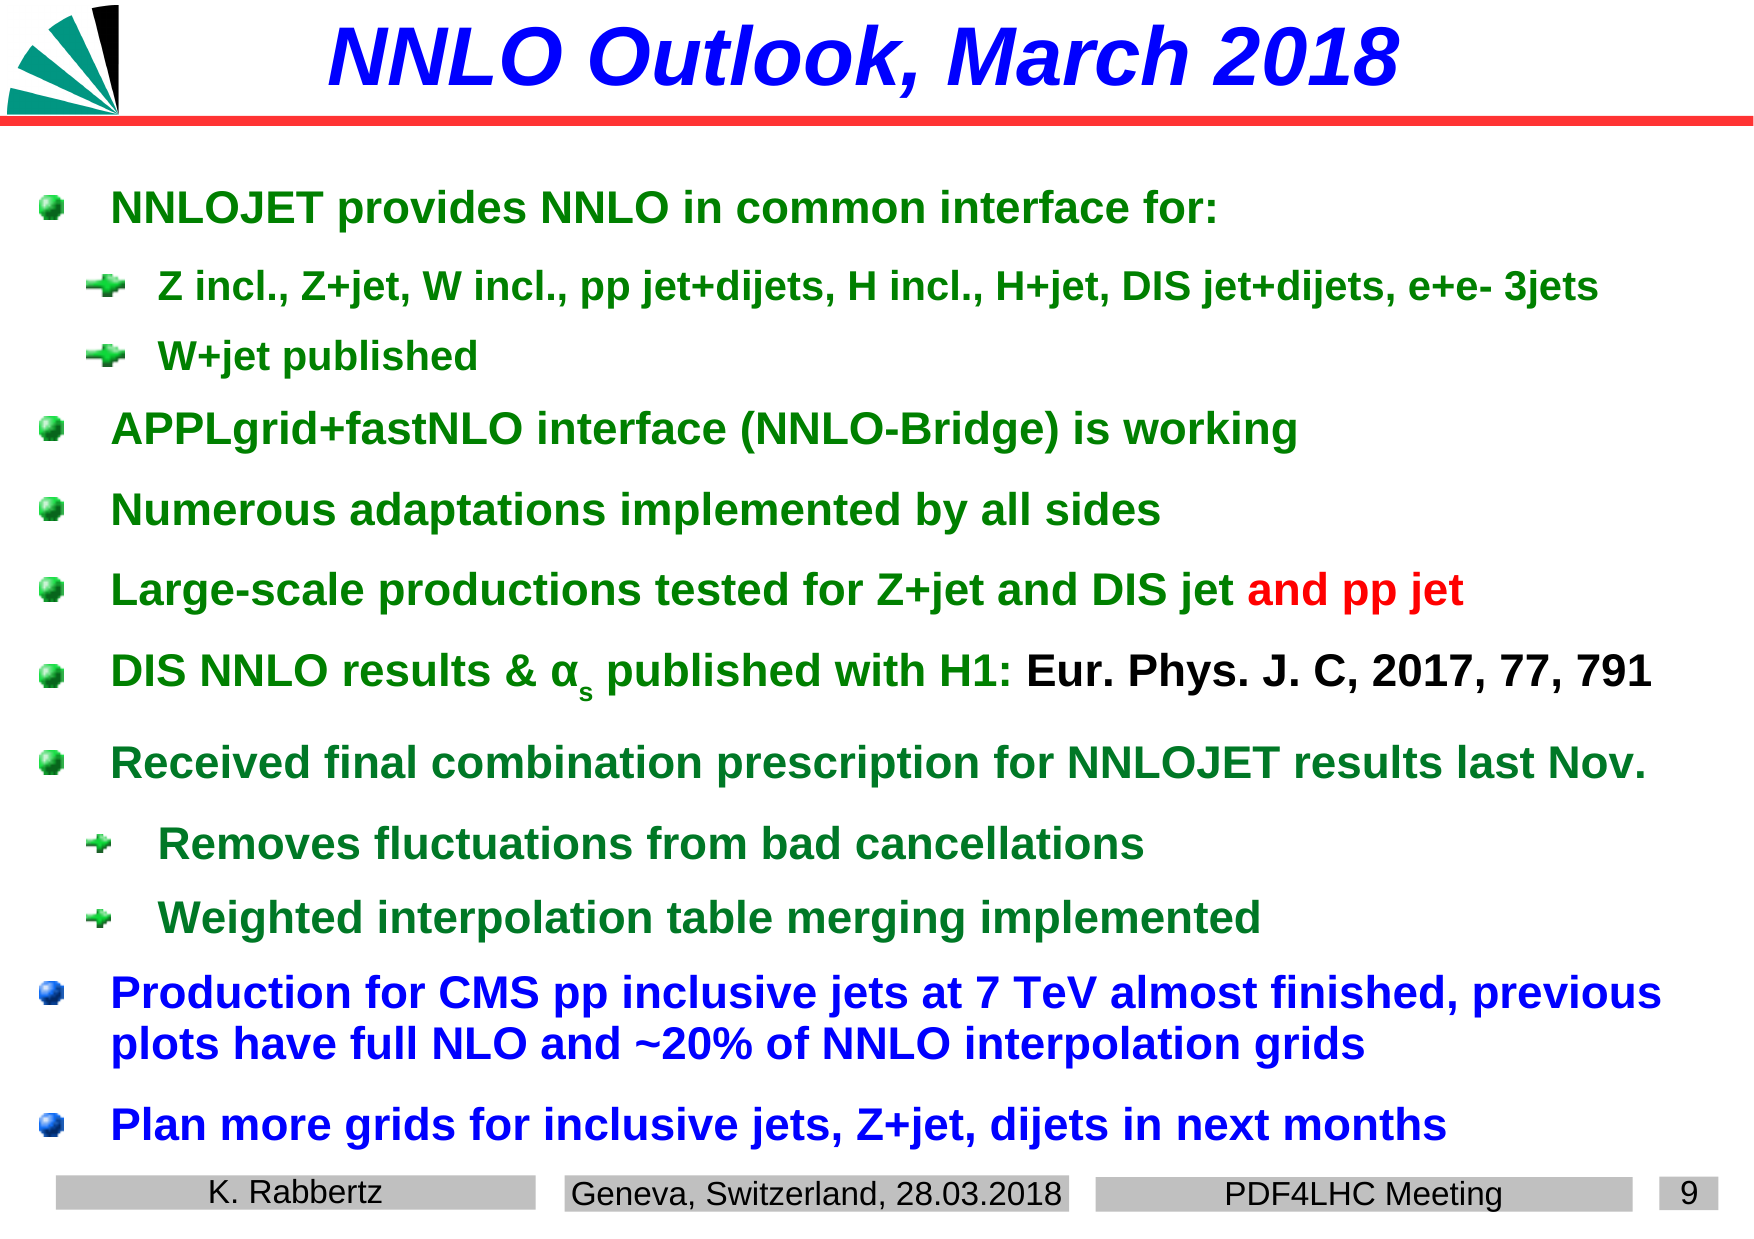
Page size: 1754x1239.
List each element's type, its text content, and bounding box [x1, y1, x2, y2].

title NNLO Outlook, March 2018 [123, 0, 1606, 114]
list NNLOJET provides NNLO in common interface for: Z incl., Z+jet, W incl., pp jet+dijets, H incl., H+jet, DIS jet+dijets, e+e- 3jets W+jet published APPLgrid+fastNLO interface (NNLO-Bridge) is working Numerous adaptations implemented by all sides Large-scale productions tested for Z+jet and DIS jet and pp jet DIS NNLO results & αs published with H1: Eur. Phys. J. C, 2017, 77, 791 Received final combination prescription for NNLOJET results last Nov. Removes fluctuations from bad cancellations Weighted interpolation table merging implemented Production for CMS pp inclusive jets at 7 TeV almost finished, previous plots have full NLO and ~20% of NNLO interpolation grids Plan more grids for inclusive jets, Z+jet, dijets in next months [27, 181, 1730, 1152]
picture [7, 5, 119, 116]
